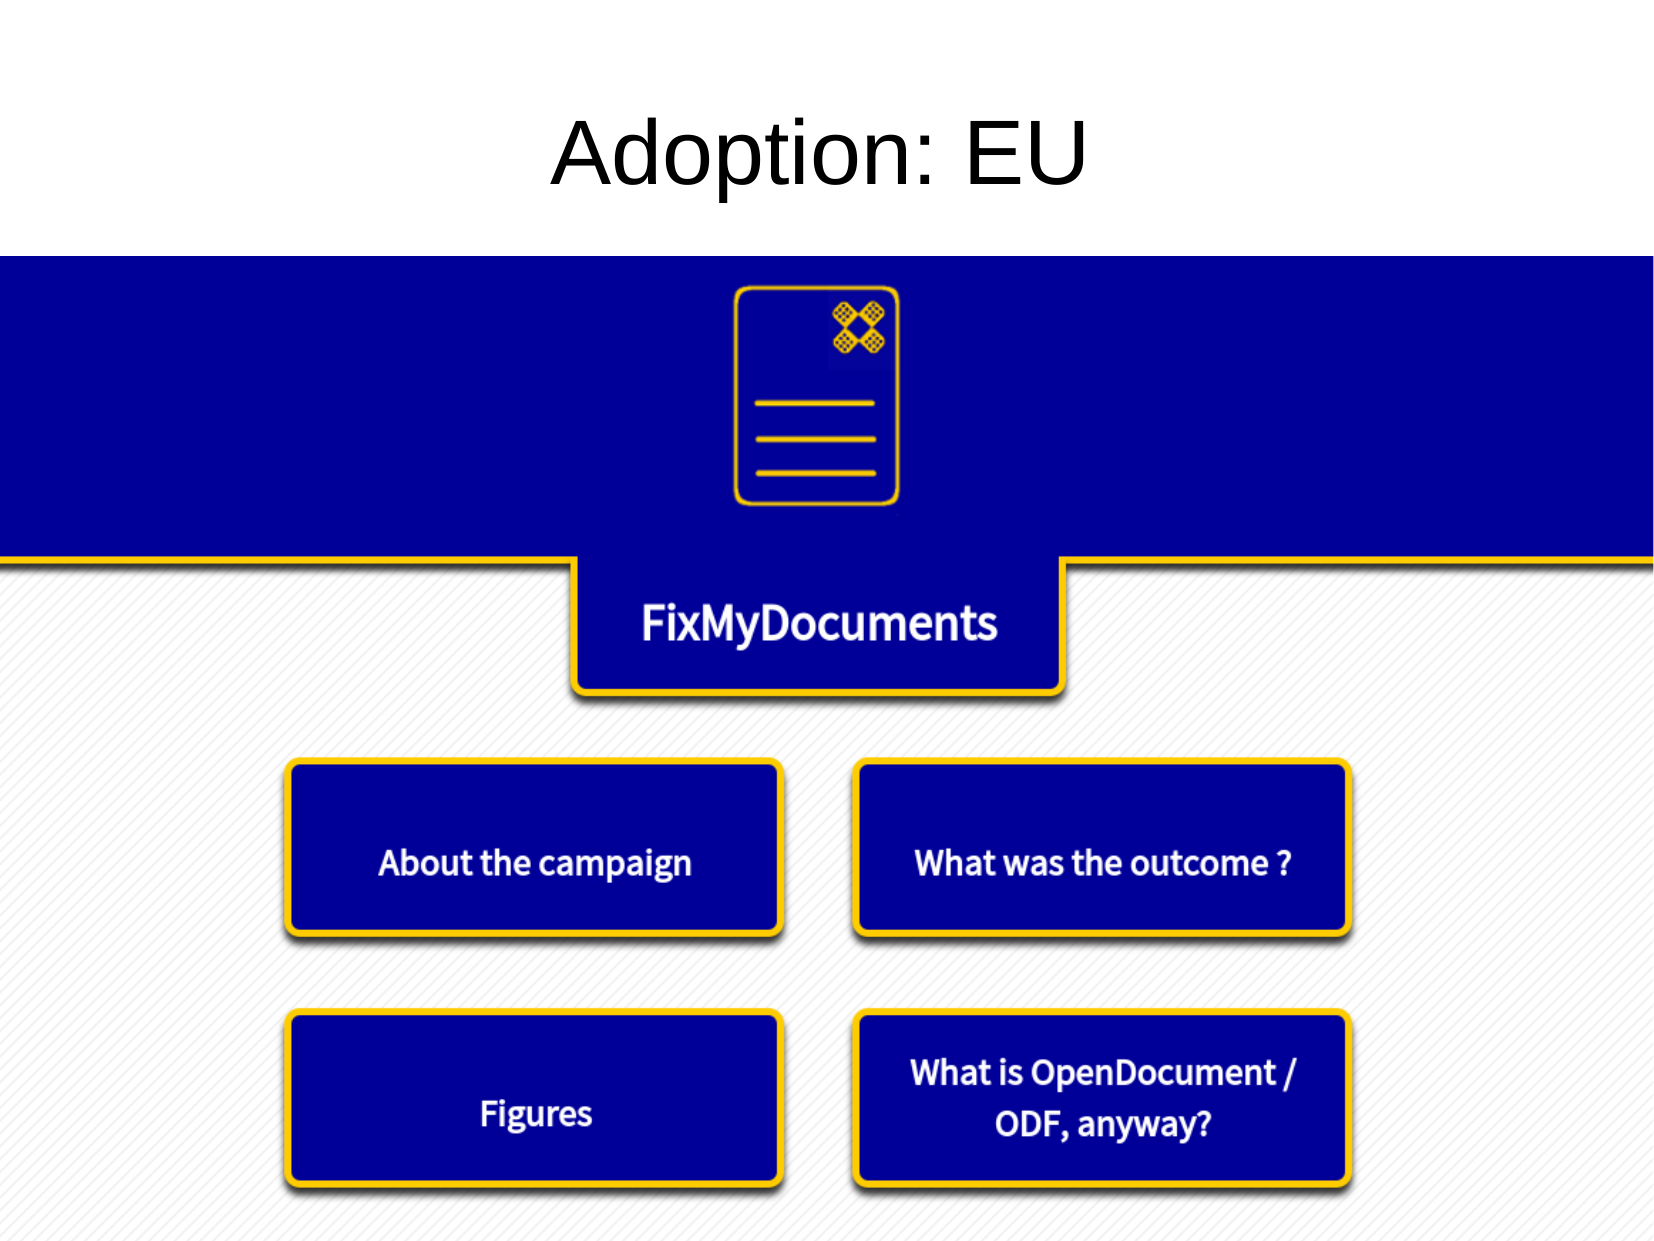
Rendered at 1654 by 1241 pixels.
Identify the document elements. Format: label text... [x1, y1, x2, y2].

picture [0, 256, 1654, 1241]
title Adoption: EU [425, 49, 1217, 256]
